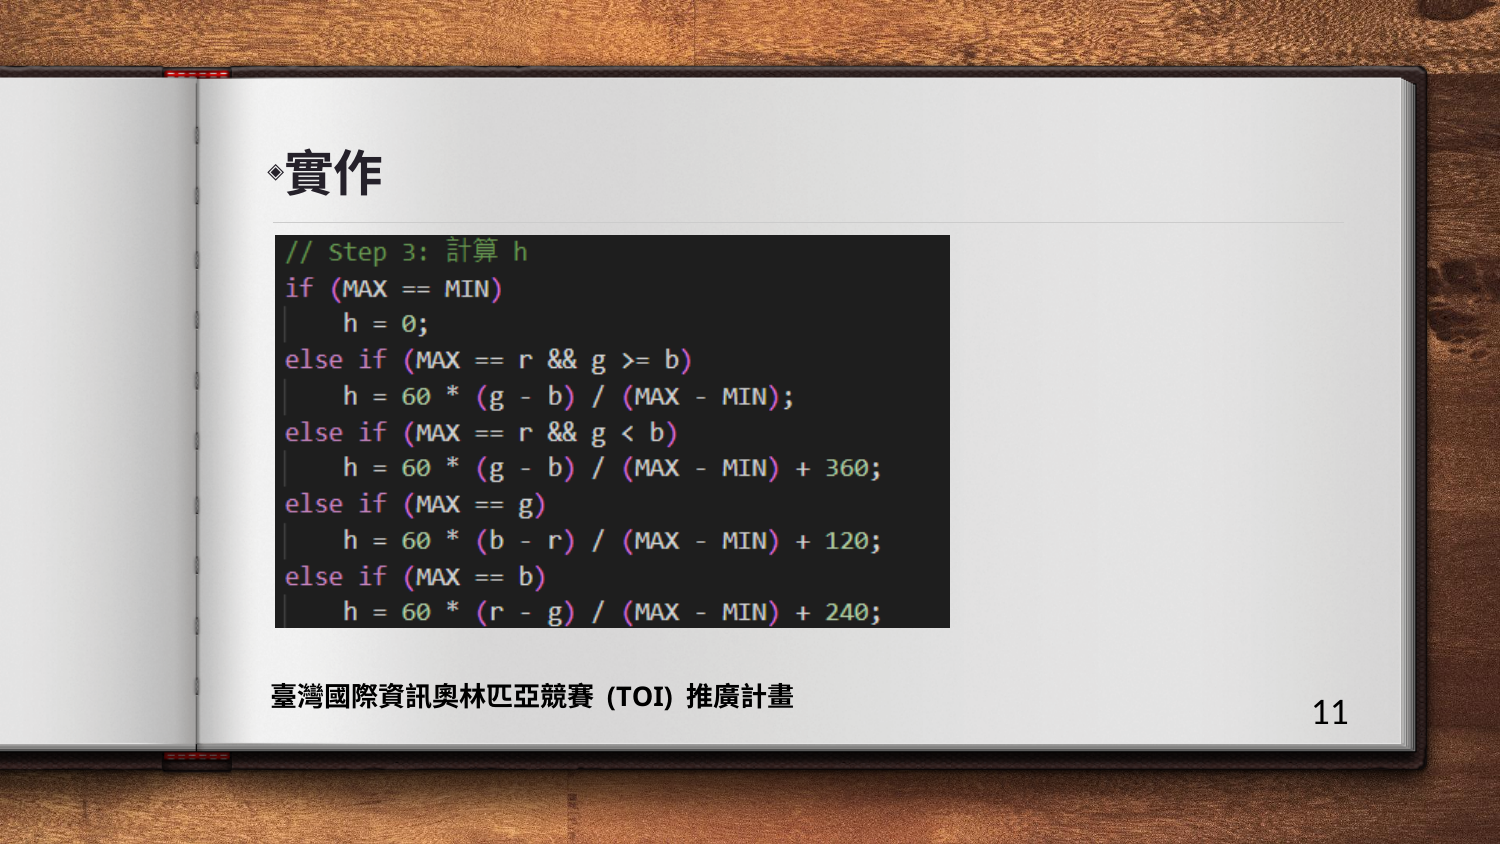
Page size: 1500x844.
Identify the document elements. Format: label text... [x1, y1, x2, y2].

list 實作 [252, 126, 1194, 216]
text_box 11 [1295, 672, 1386, 737]
picture [275, 235, 950, 628]
